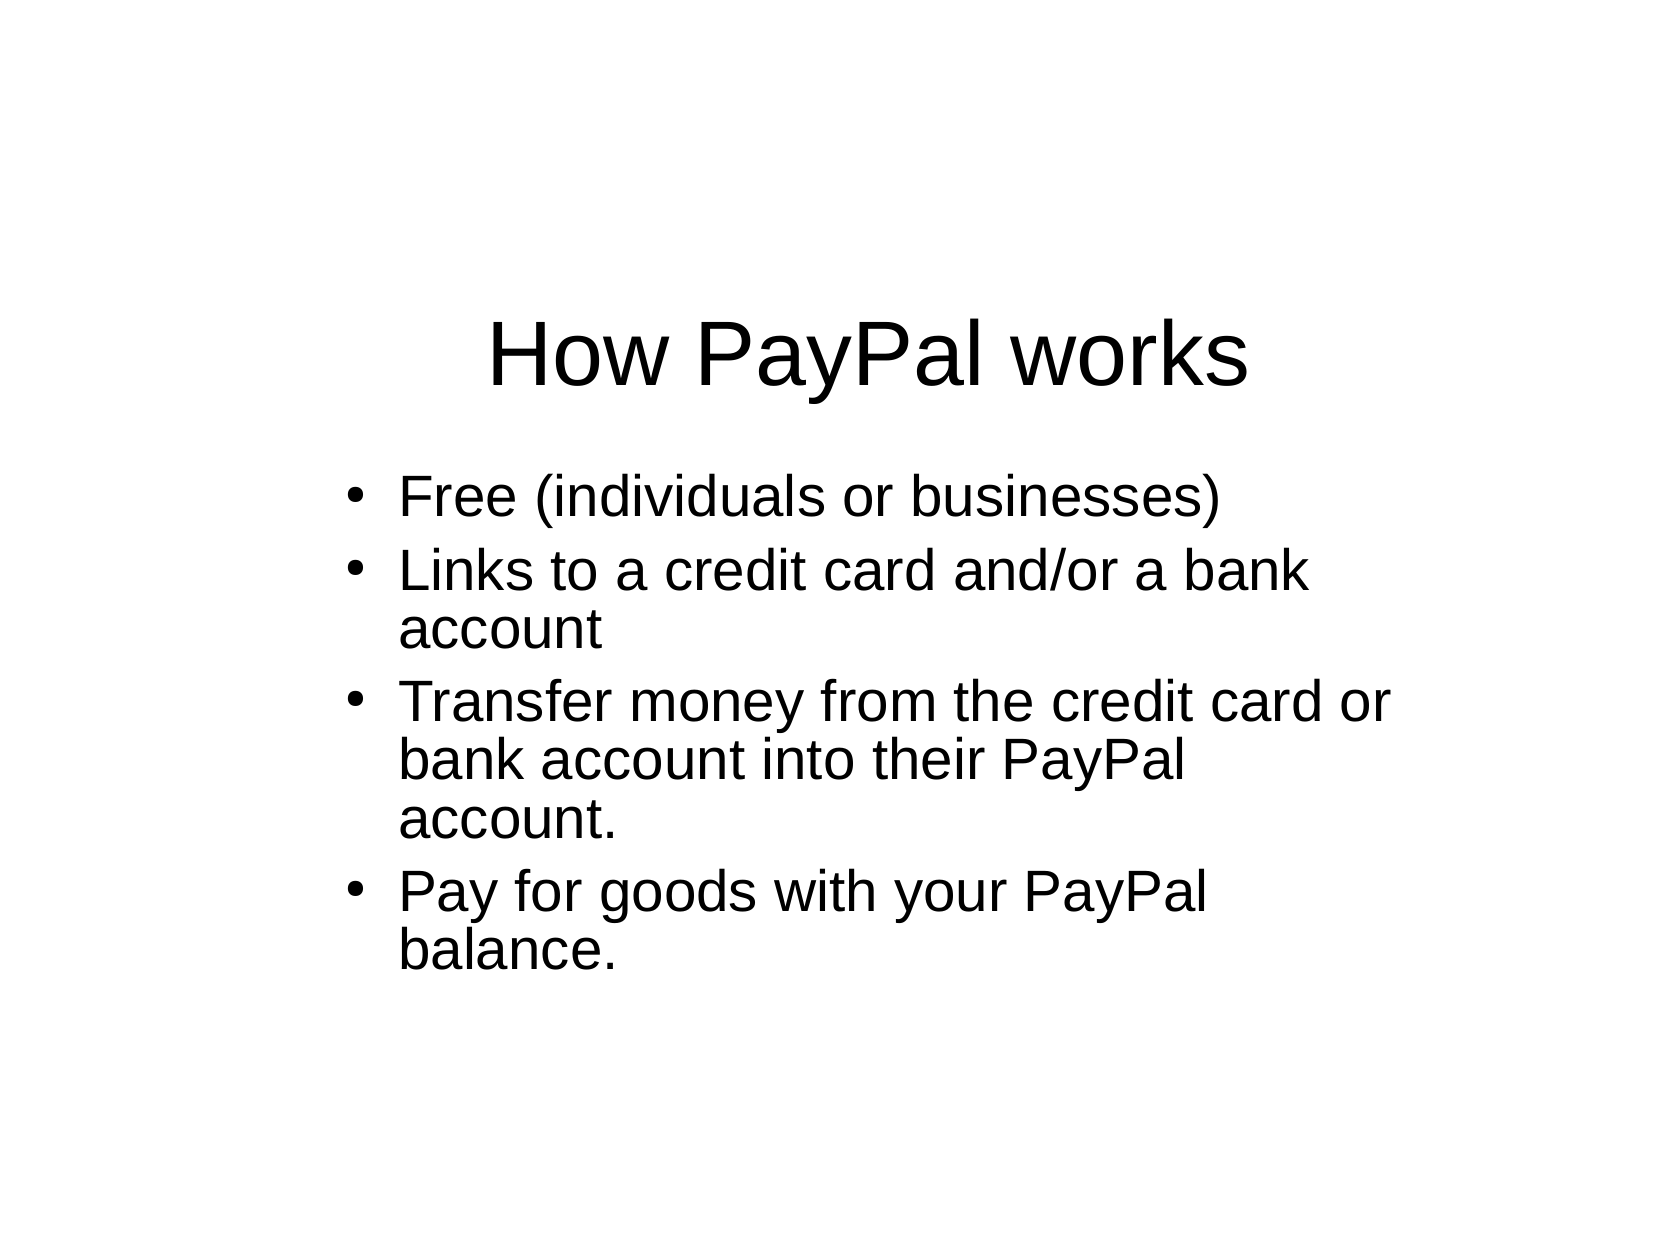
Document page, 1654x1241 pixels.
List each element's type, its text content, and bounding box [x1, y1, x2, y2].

title How PayPal works [312, 275, 1426, 433]
list Free (individuals or businesses) Links to a credit card and/or a bank account Transfer money from the credit card or bank account into their PayPal account. Pay for goods with your PayPal balance. [312, 462, 1426, 1005]
